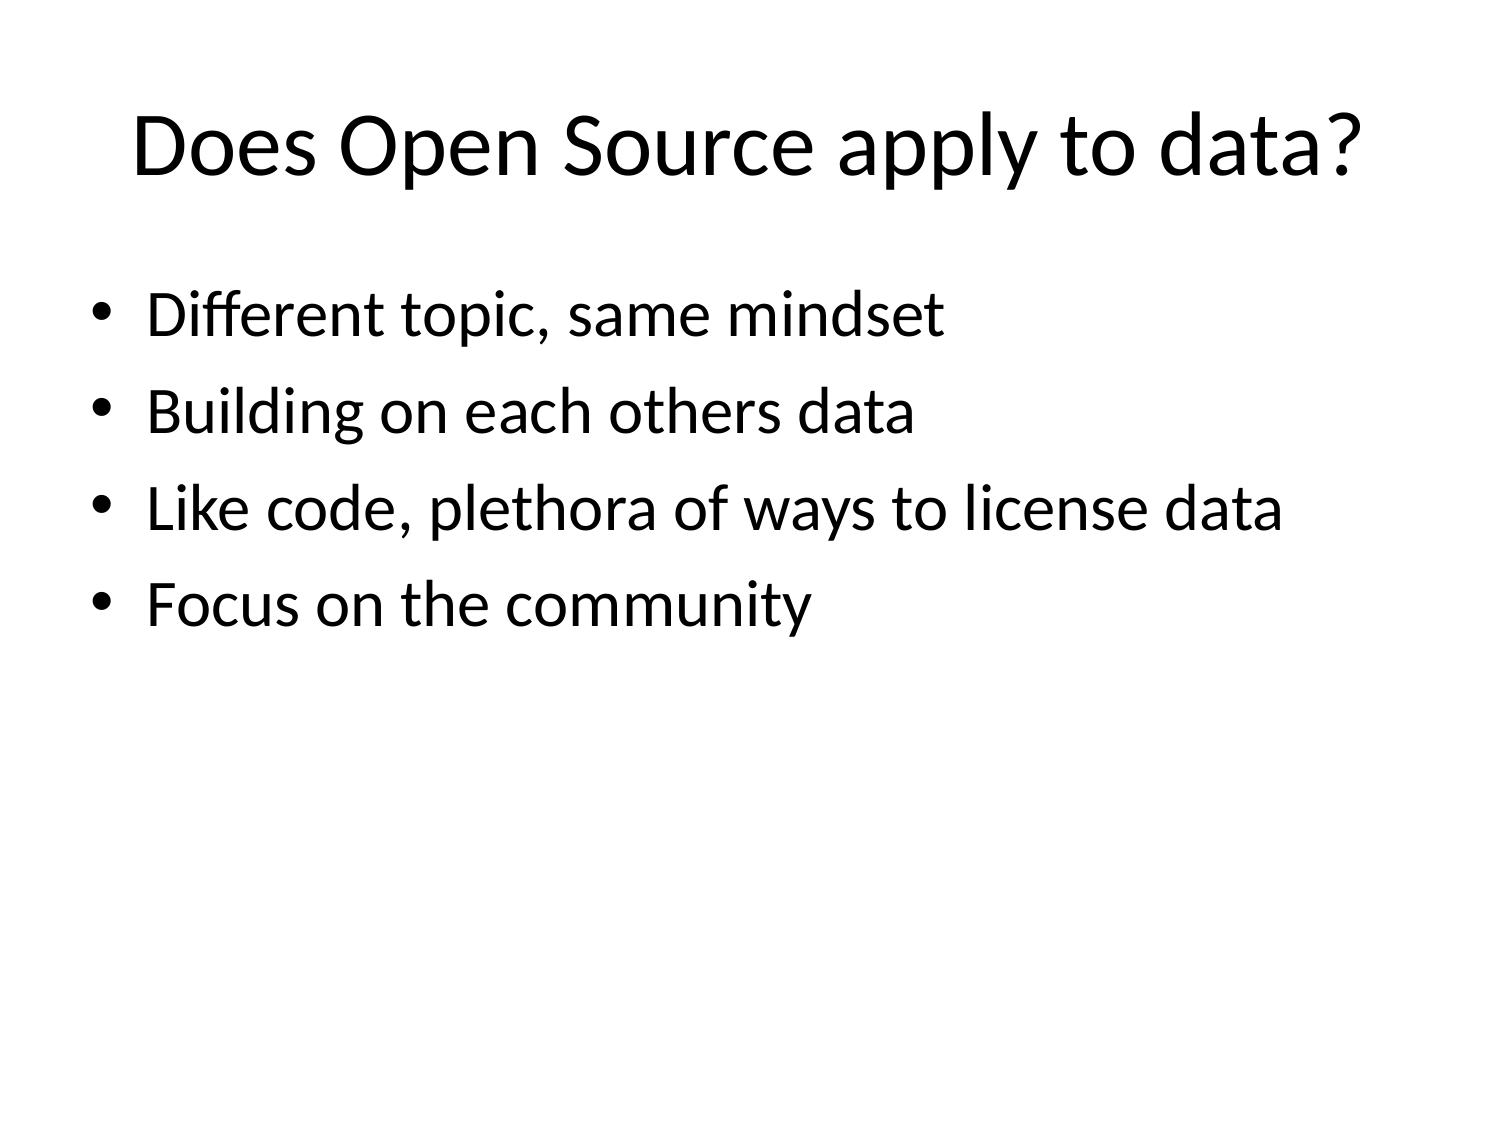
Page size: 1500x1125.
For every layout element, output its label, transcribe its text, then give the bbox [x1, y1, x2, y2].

title Does Open Source apply to data? [75, 45, 1426, 233]
list Different topic, same mindset Building on each others data Like code, plethora of ways to license data Focus on the community [75, 262, 1426, 1005]
